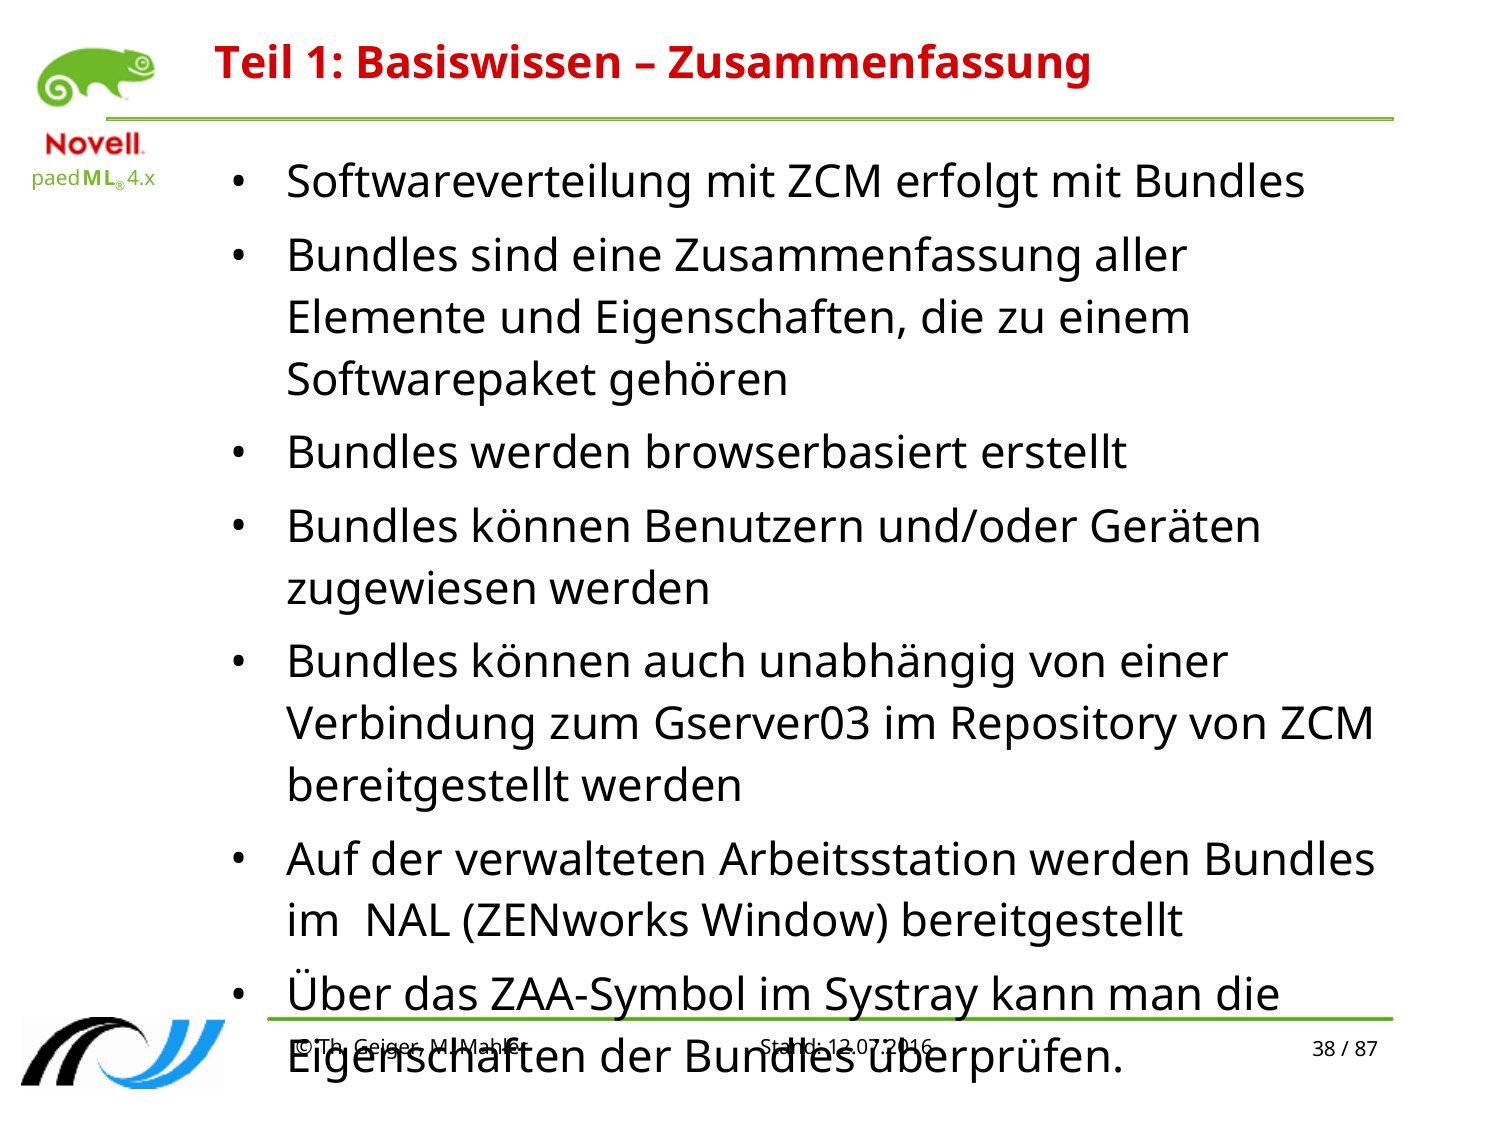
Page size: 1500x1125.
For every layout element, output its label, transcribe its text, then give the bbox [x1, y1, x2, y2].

list Softwareverteilung mit ZCM erfolgt mit Bundles Bundles sind eine Zusammenfassung aller Elemente und Eigenschaften, die zu einem Softwarepaket gehören Bundles werden browserbasiert erstellt Bundles können Benutzern und/oder Geräten zugewiesen werden Bundles können auch unabhängig von einer Verbindung zum Gserver03 im Repository von ZCM bereitgestellt werden Auf der verwalteten Arbeitsstation werden Bundles im NAL (ZENworks Window) bereitgestellt Über das ZAA-Symbol im Systray kann man die Eigenschaften der Bundles überprüfen. [230, 149, 1388, 992]
title Teil 1: Basiswissen – Zusammenfassung [214, 16, 1393, 108]
picture [24, 32, 167, 175]
picture [21, 1017, 225, 1089]
